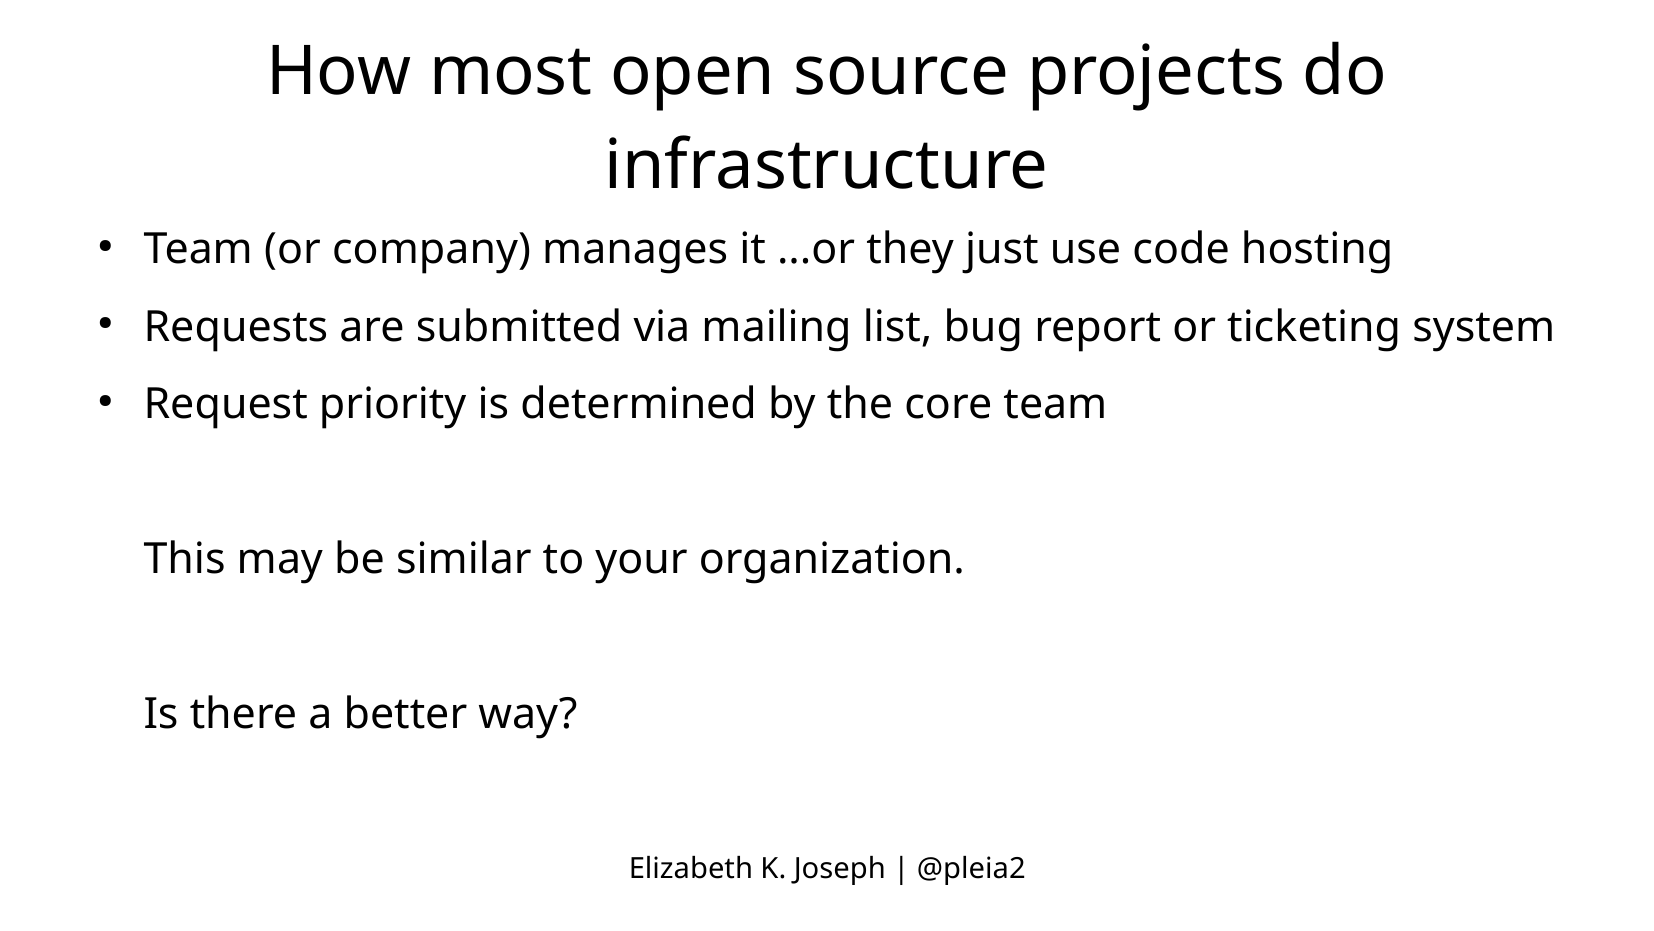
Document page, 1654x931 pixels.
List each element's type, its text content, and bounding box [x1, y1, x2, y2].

list Team (or company) manages it ...or they just use code hosting Requests are submitted via mailing list, bug report or ticketing system Request priority is determined by the core team This may be similar to your organization. Is there a better way? [82, 217, 1571, 758]
title How most open source projects do infrastructure [82, 37, 1571, 193]
